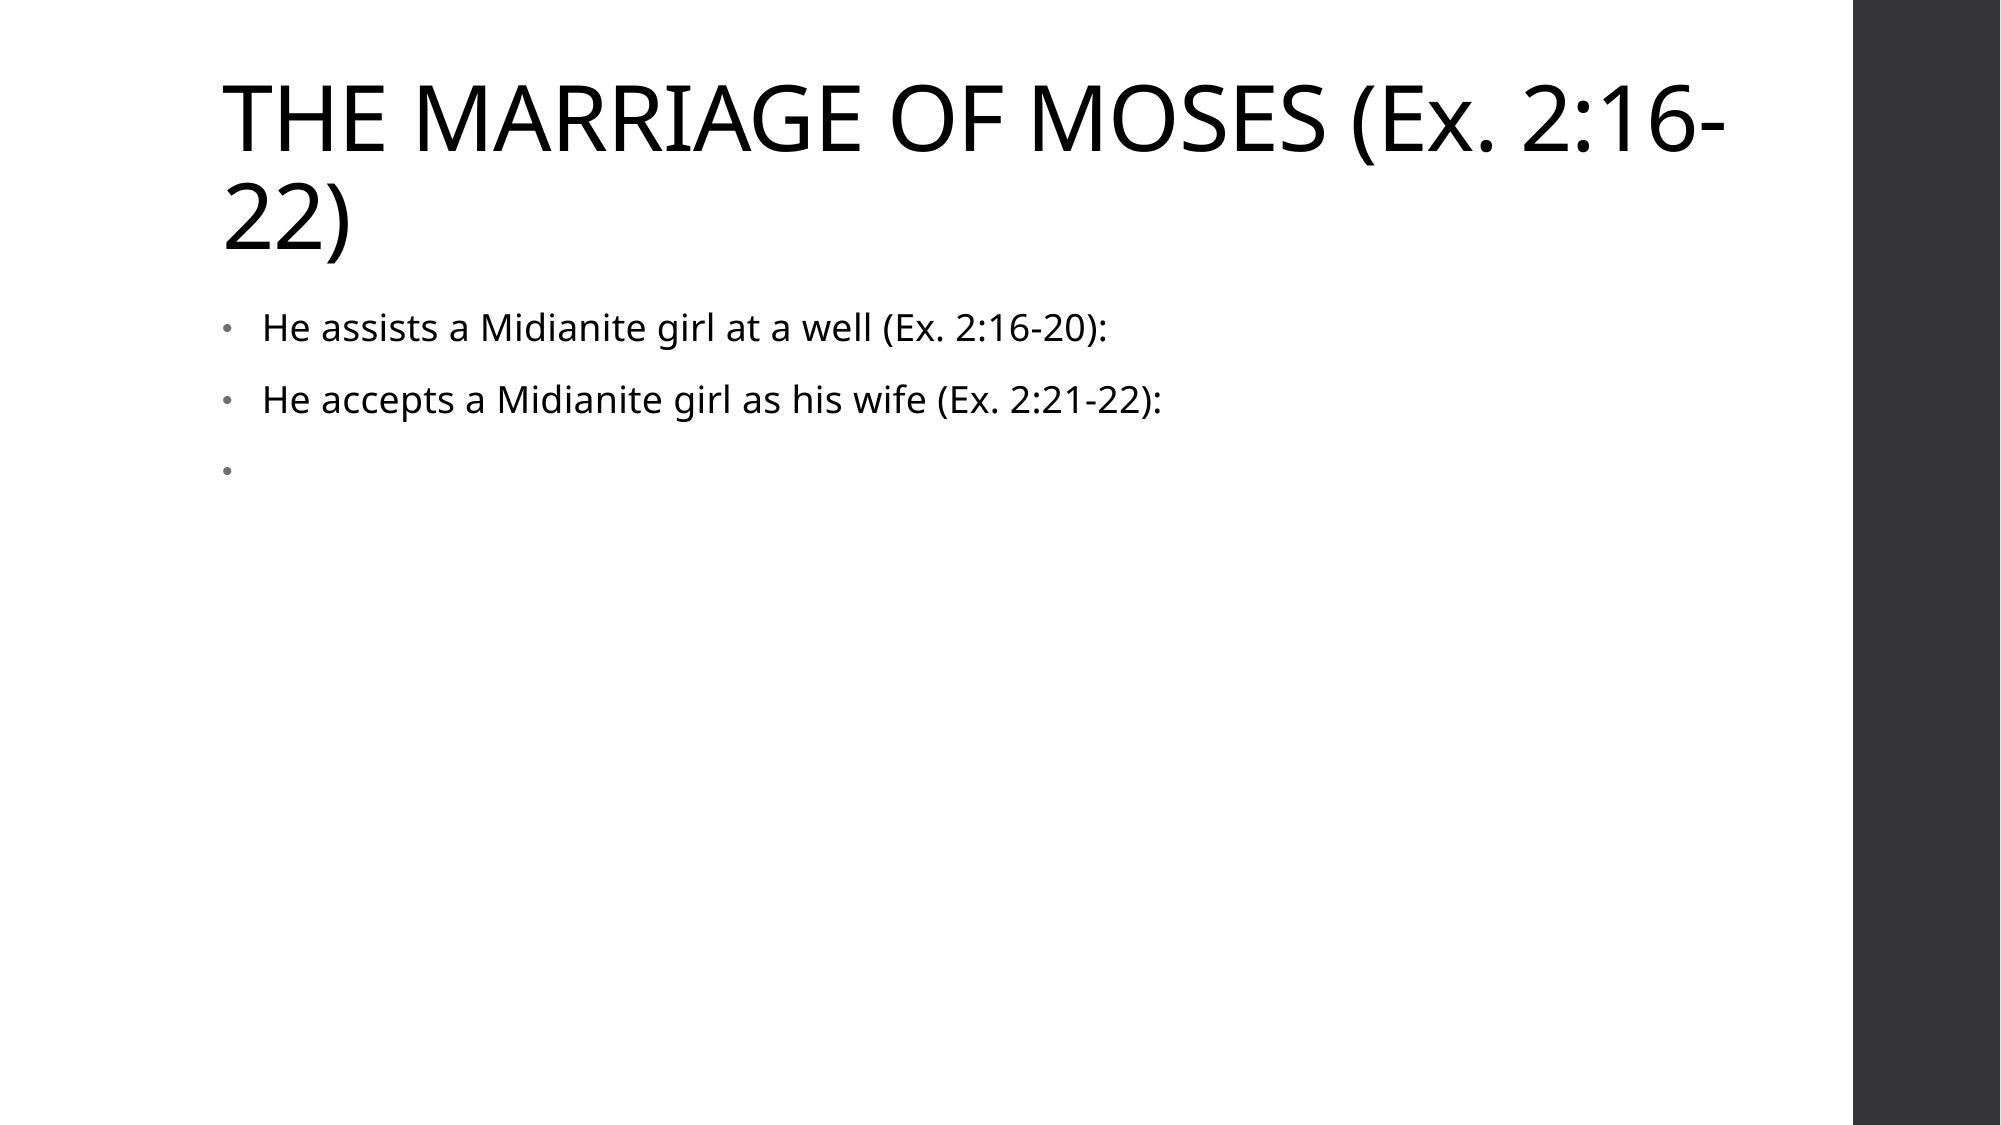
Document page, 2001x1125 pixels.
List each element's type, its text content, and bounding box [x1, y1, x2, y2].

title THE MARRIAGE OF MOSES (Ex. 2:16-22) [206, 60, 1797, 278]
list He assists a Midianite girl at a well (Ex. 2:16-20): He accepts a Midianite girl as his wife (Ex. 2:21-22): [206, 299, 1617, 1014]
